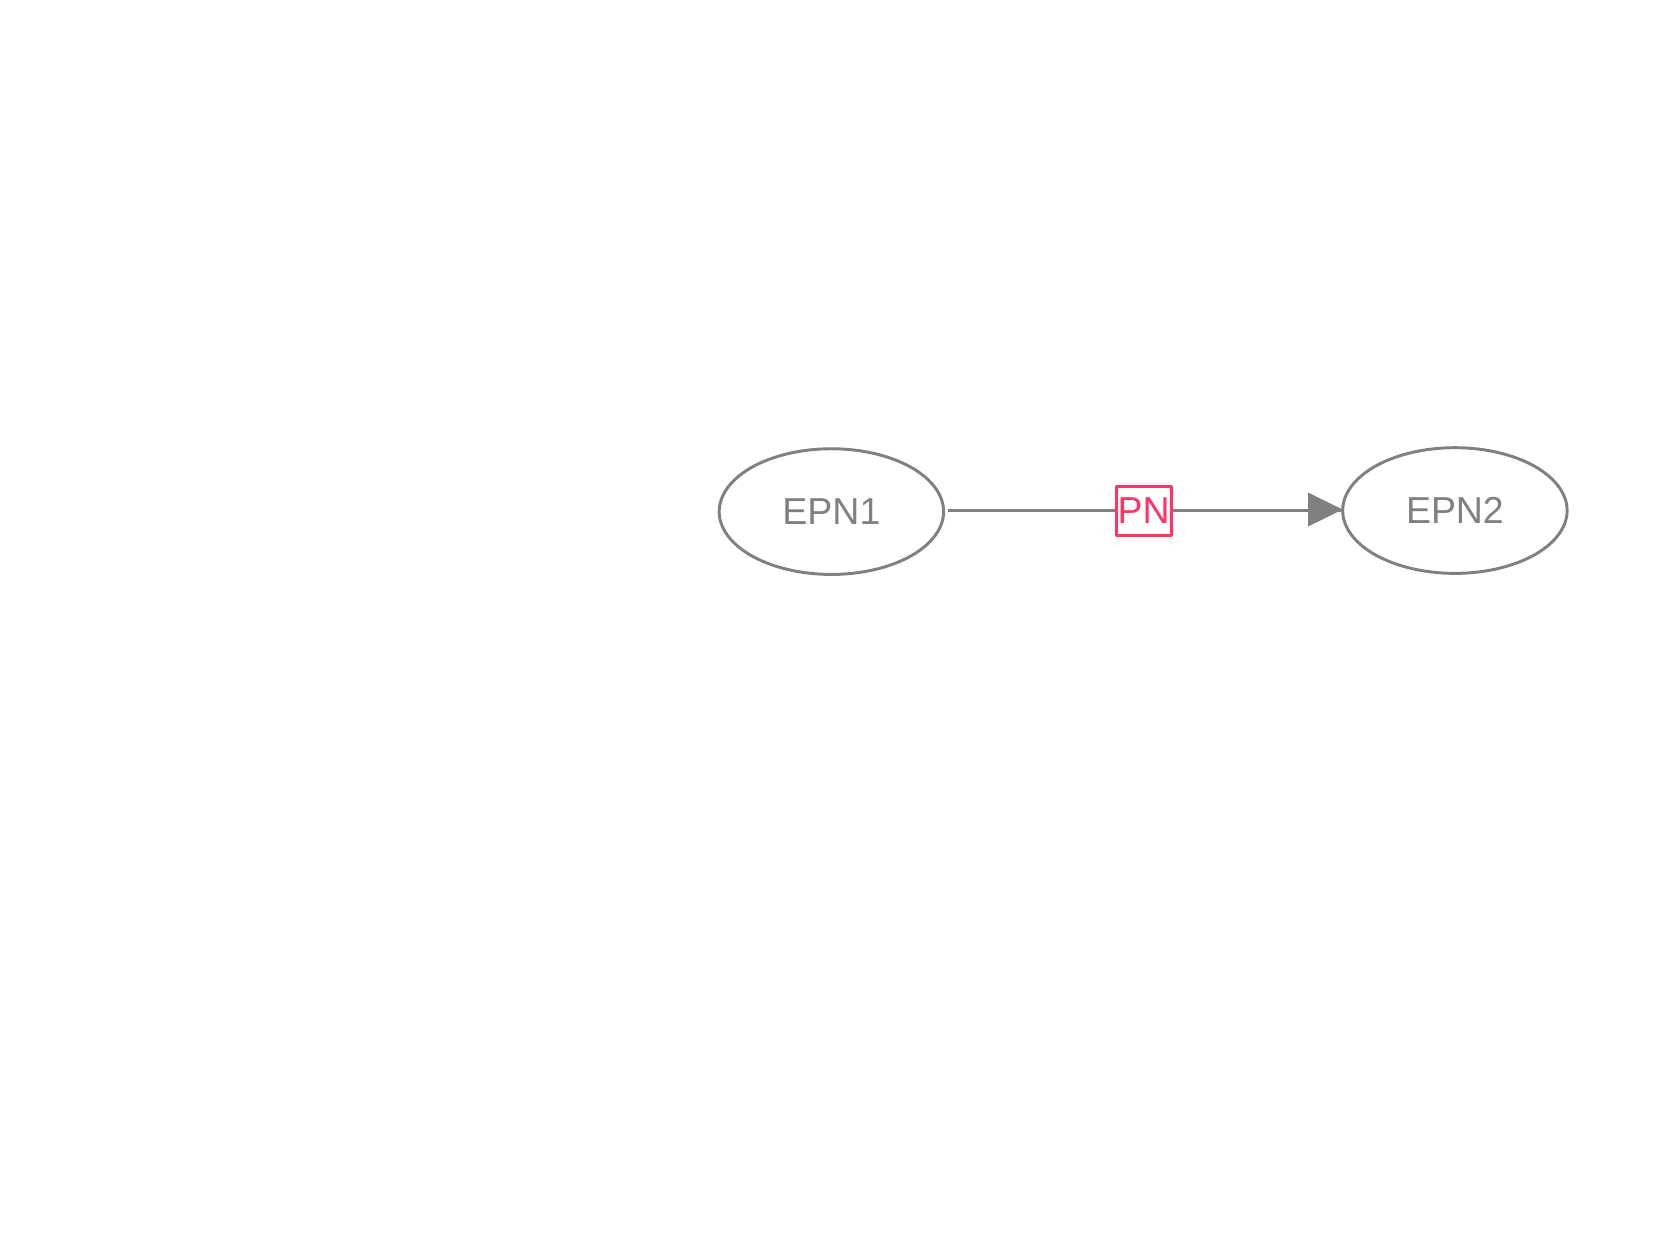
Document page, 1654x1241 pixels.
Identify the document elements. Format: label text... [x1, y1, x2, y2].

text_box [1308, 492, 1342, 511]
text_box EPN2 [1342, 447, 1568, 574]
text_box [1308, 512, 1338, 527]
text_box PN [1116, 486, 1172, 536]
text_box EPN1 [719, 448, 944, 575]
